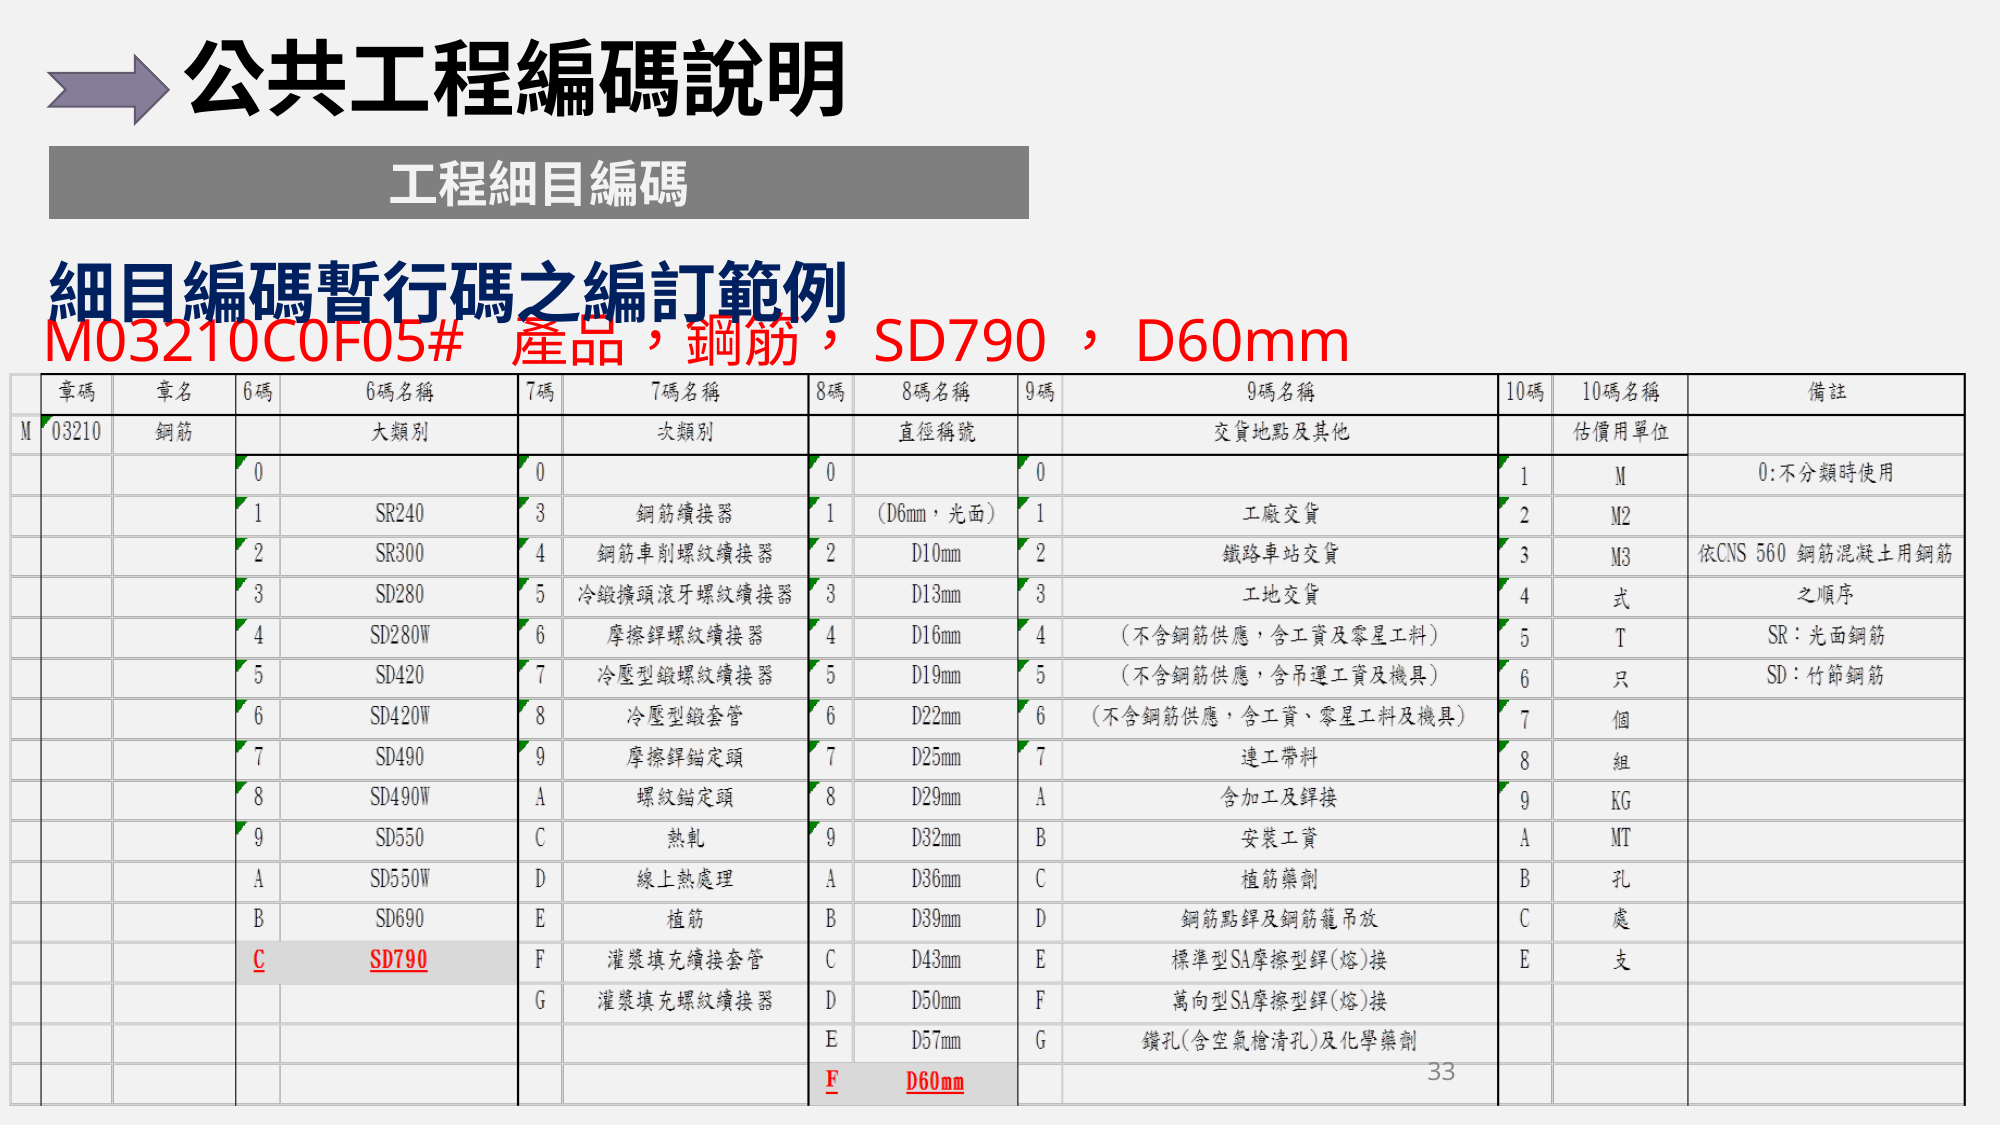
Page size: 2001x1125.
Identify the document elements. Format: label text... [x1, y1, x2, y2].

picture [9, 373, 1967, 1107]
text_box [48, 55, 167, 124]
text_box 工程細目編碼 [49, 146, 1029, 219]
text_box M03210C0F05# 產品，鋼筋，SD790，D60mm [27, 295, 1949, 373]
text_box 細目編碼暫行碼之編訂範例 [33, 203, 1265, 340]
text_box 33 [1412, 1042, 1863, 1103]
text_box 公共工程編碼說明 [167, 18, 1375, 135]
